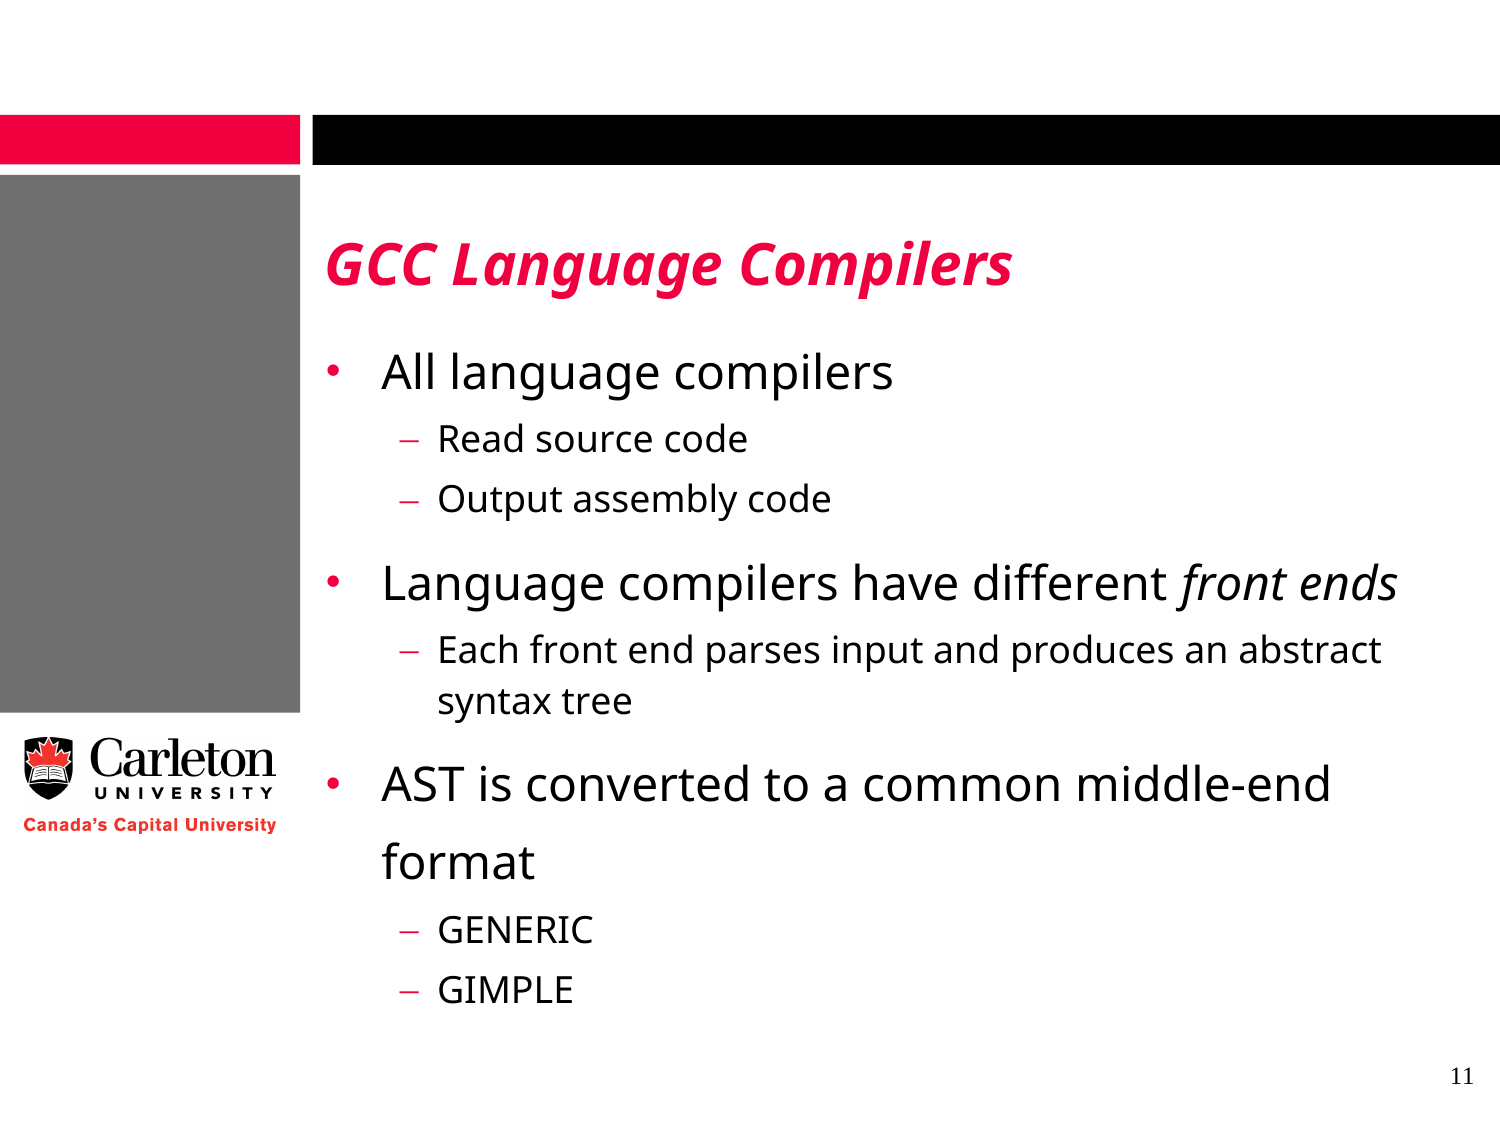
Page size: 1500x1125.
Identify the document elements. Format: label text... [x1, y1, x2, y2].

title GCC Language Compilers [324, 194, 1450, 324]
list All language compilers Read source code Output assembly code Language compilers have different front ends Each front end parses input and produces an abstract syntax tree AST is converted to a common middle-end format GENERIC GIMPLE [324, 324, 1450, 1060]
picture [24, 737, 276, 834]
